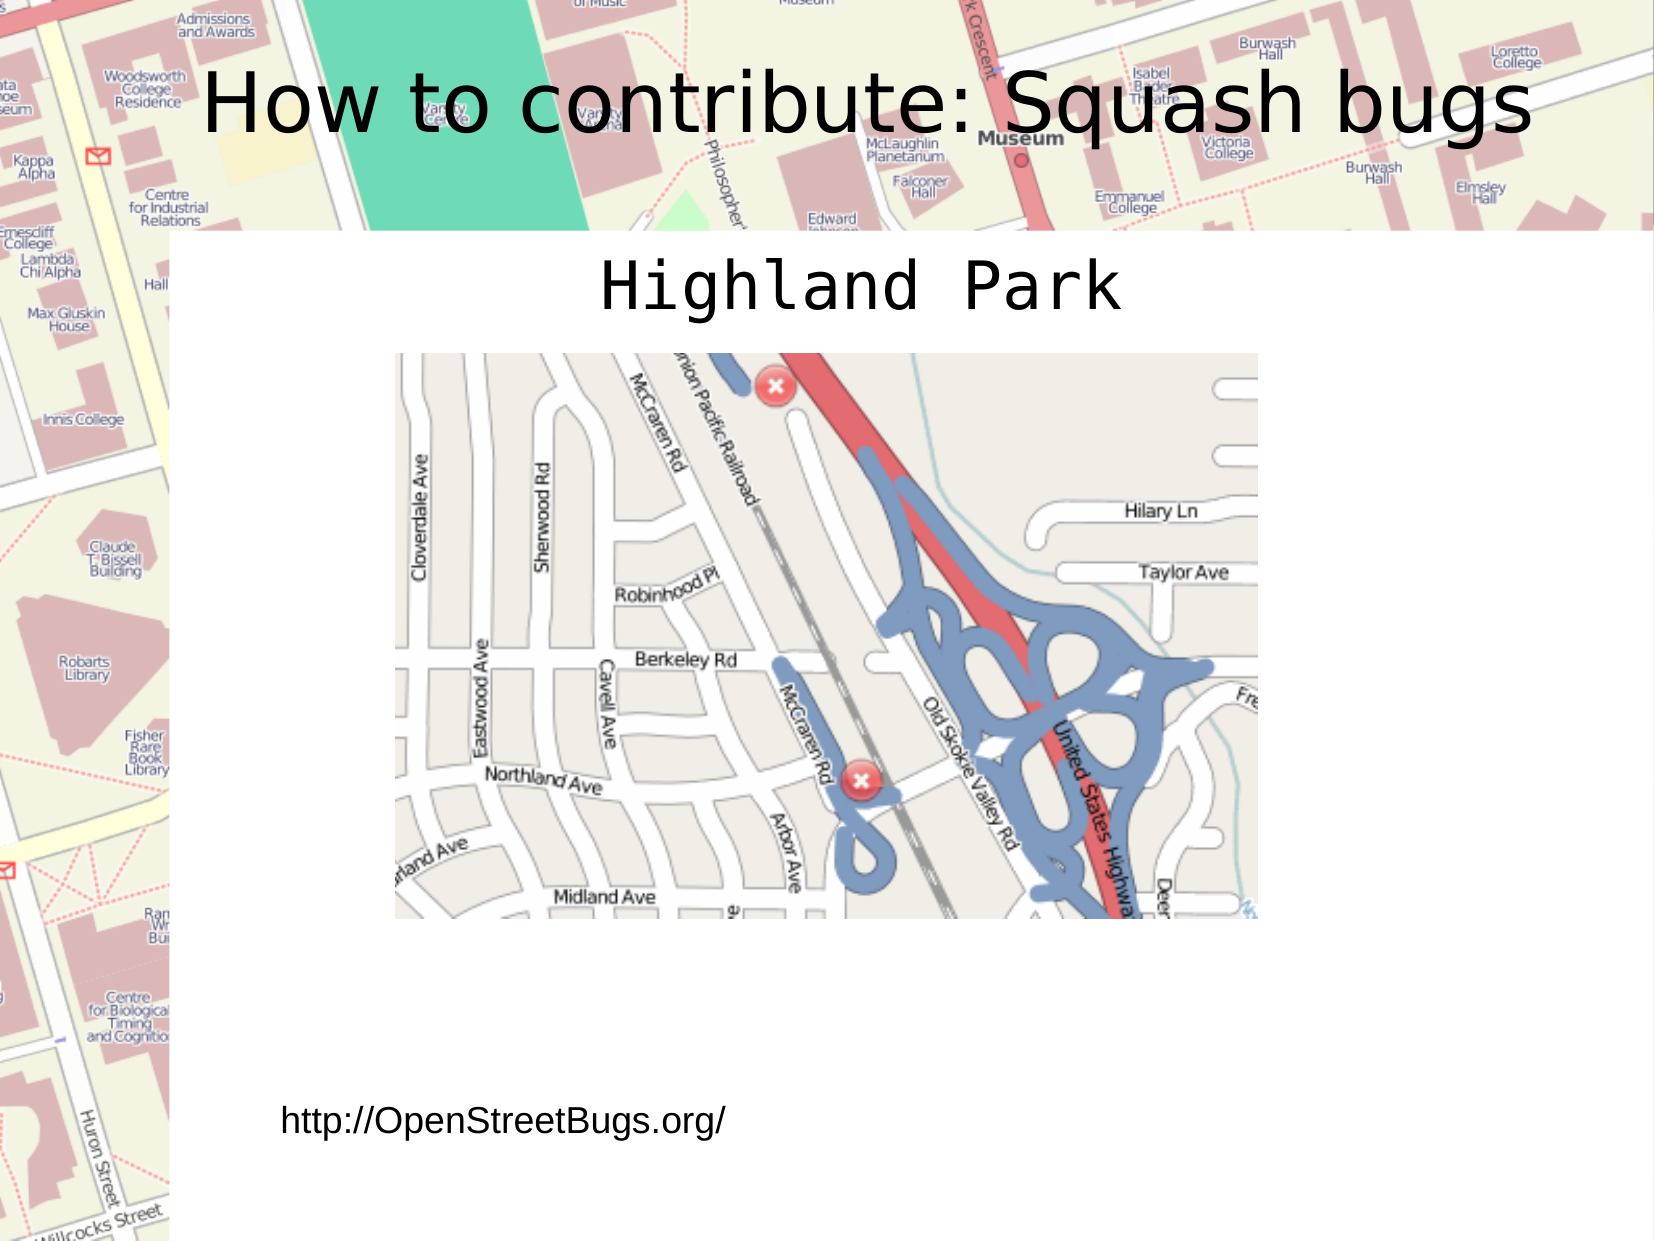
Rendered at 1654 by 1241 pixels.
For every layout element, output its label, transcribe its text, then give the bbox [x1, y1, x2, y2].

picture [0, 0, 1654, 1241]
subtitle Highland Park [187, 247, 1538, 1103]
title How to contribute: Squash bugs [124, 0, 1613, 208]
text_box http://OpenStreetBugs.org/ [265, 1103, 741, 1164]
